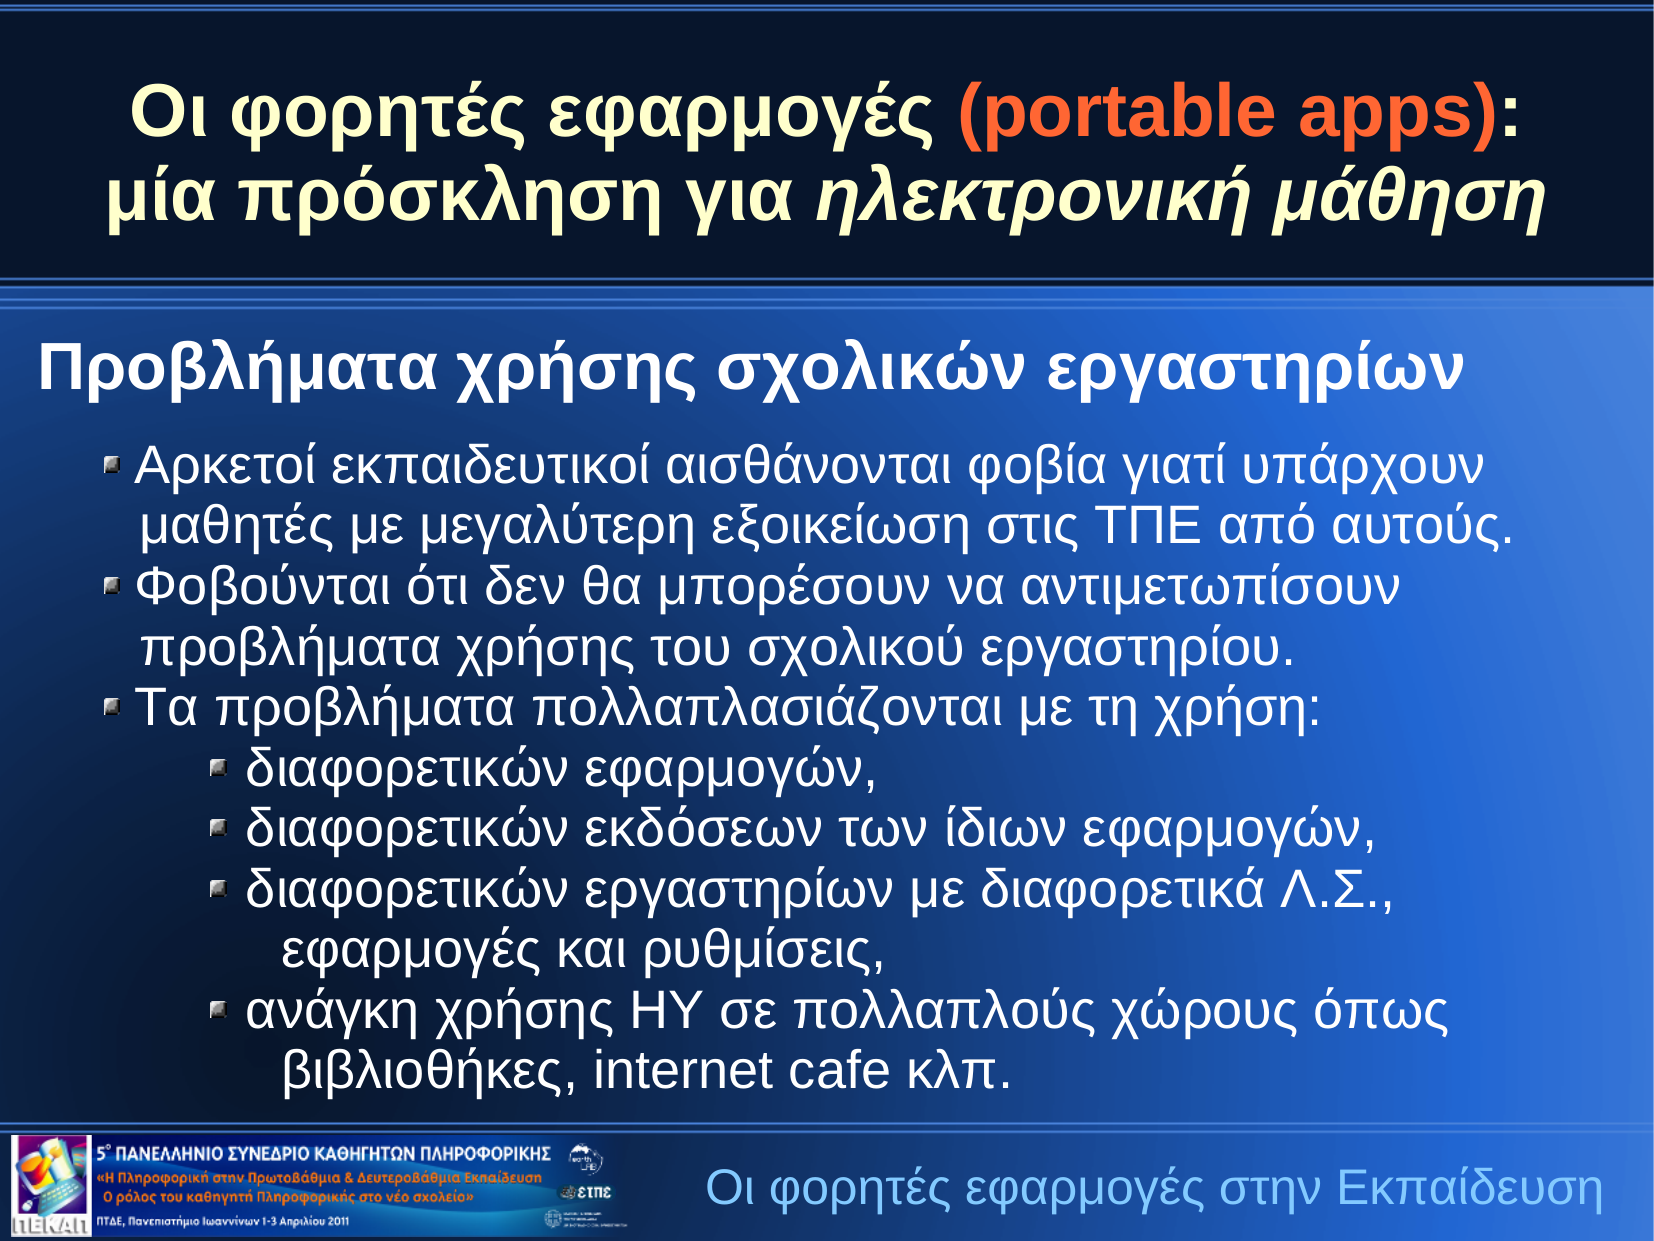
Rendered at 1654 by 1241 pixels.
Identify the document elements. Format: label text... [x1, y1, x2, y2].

picture [0, 0, 1654, 1241]
title Οι φορητές εφαρμογές (portable apps): μία πρόσκληση για ηλεκτρονική μάθηση [82, 49, 1571, 257]
text_box Οι φορητές εφαρμογές στην Εκπαίδευση [600, 1155, 1619, 1218]
subtitle Προβλήματα χρήσης σχολικών εργαστηρίων [37, 320, 1613, 413]
text_box Αρκετοί εκπαιδευτικοί αισθάνονται φοβία γιατί υπάρχουν μαθητές με μεγαλύτερη εξοικείωση στις ΤΠΕ από αυτούς. Φοβούνται ότι δεν θα μπορέσουν να αντιμετωπίσουν προβλήματα χρήσης του σχολικού εργαστηρίου. Τα προβλήματα πολλαπλασιάζονται με τη χρήση: διαφορετικών εφαρμογών, διαφορετικών εκδόσεων των ίδιων εφαρμογών, διαφορετικών εργαστηρίων με διαφορετικά Λ.Σ., εφαρμογές και ρυθμίσεις, ανάγκη χρήσης ΗΥ σε πολλαπλούς χώρους όπως βιβλιοθήκες, internet cafe κλπ. [104, 434, 1538, 1101]
